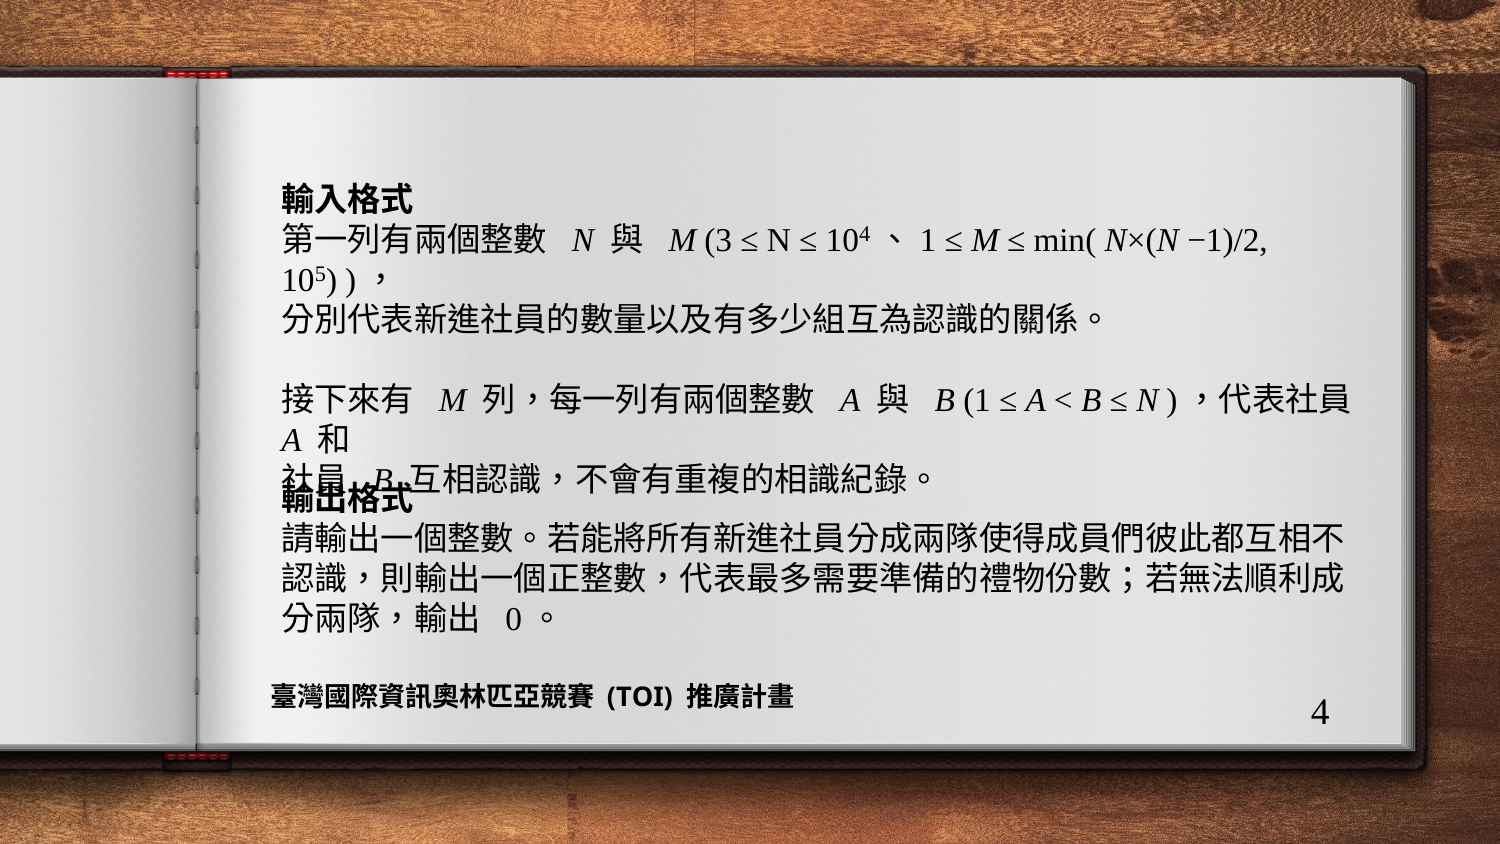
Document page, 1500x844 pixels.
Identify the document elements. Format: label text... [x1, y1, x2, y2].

text_box [1295, 672, 1386, 737]
text_box 輸出格式 請輸出一個整數。若能將所有新進社員分成兩隊使得成員們彼此都互相不 認識，則輸出一個正整數，代表最多需要準備的禮物份數；若無法順利成分兩隊，輸出 0。 [266, 469, 1368, 684]
text_box 輸入格式 第一列有兩個整數 N 與 M (3 ≤ N ≤ 104、1 ≤ M ≤ min( N×(N −1)/2, 105) )， 分別代表新進社員的數量以及有多少組互為認識的關係。 接下來有 M 列，每一列有兩個整數 A 與 B (1 ≤ A < B ≤ N )，代表社員 A 和 社員 B 互相認識，不會有重複的相識紀錄。 [266, 171, 1400, 505]
